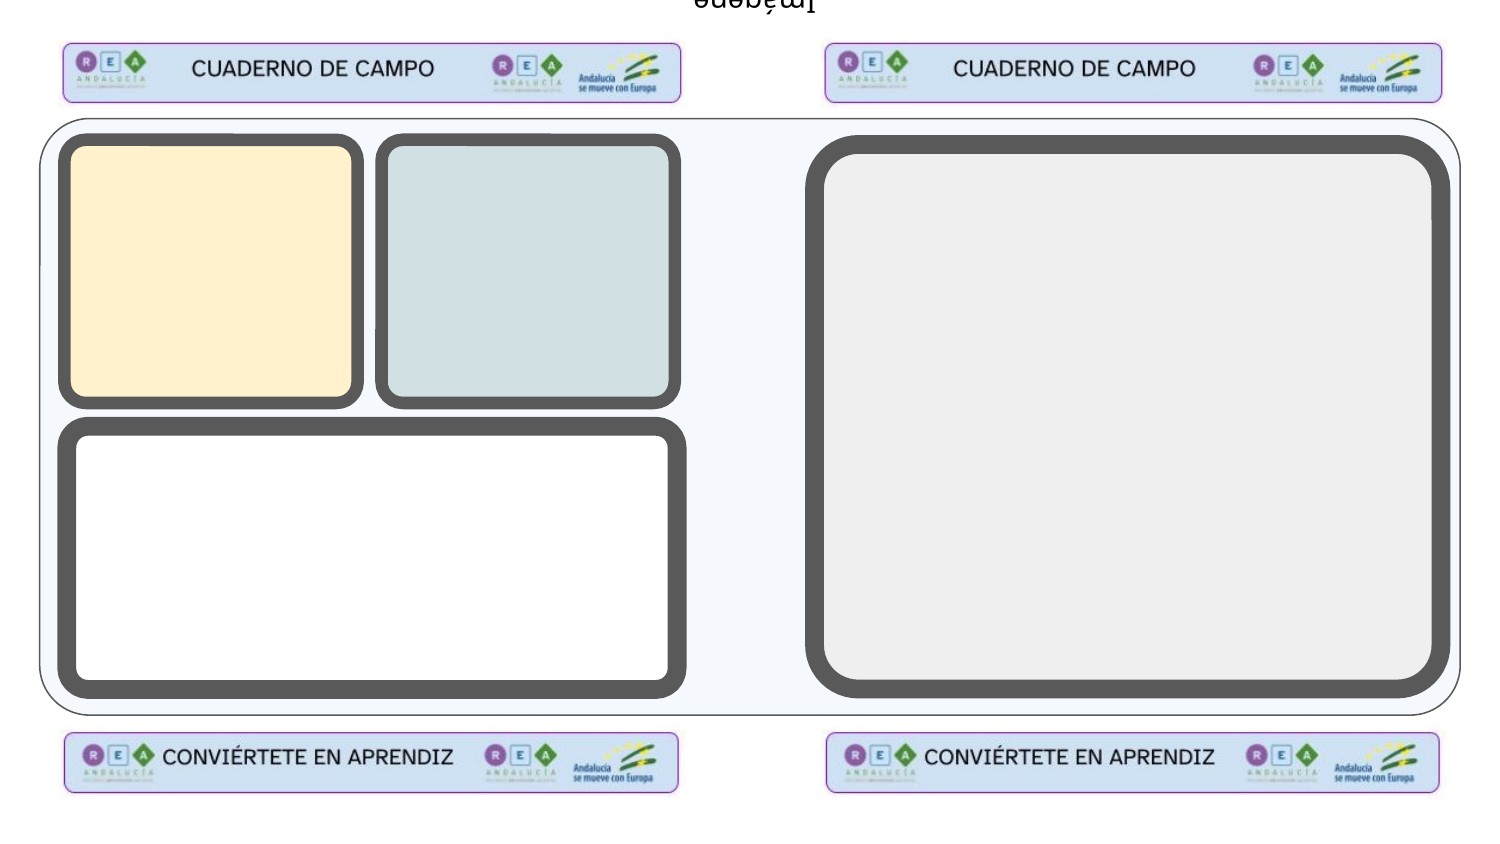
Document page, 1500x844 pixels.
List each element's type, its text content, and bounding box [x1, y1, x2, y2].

text_box Imágenes [668, 0, 831, 37]
picture [58, 37, 686, 109]
picture [58, 725, 686, 798]
text_box [39, 118, 1461, 716]
picture [820, 37, 1447, 109]
picture [820, 725, 1447, 798]
